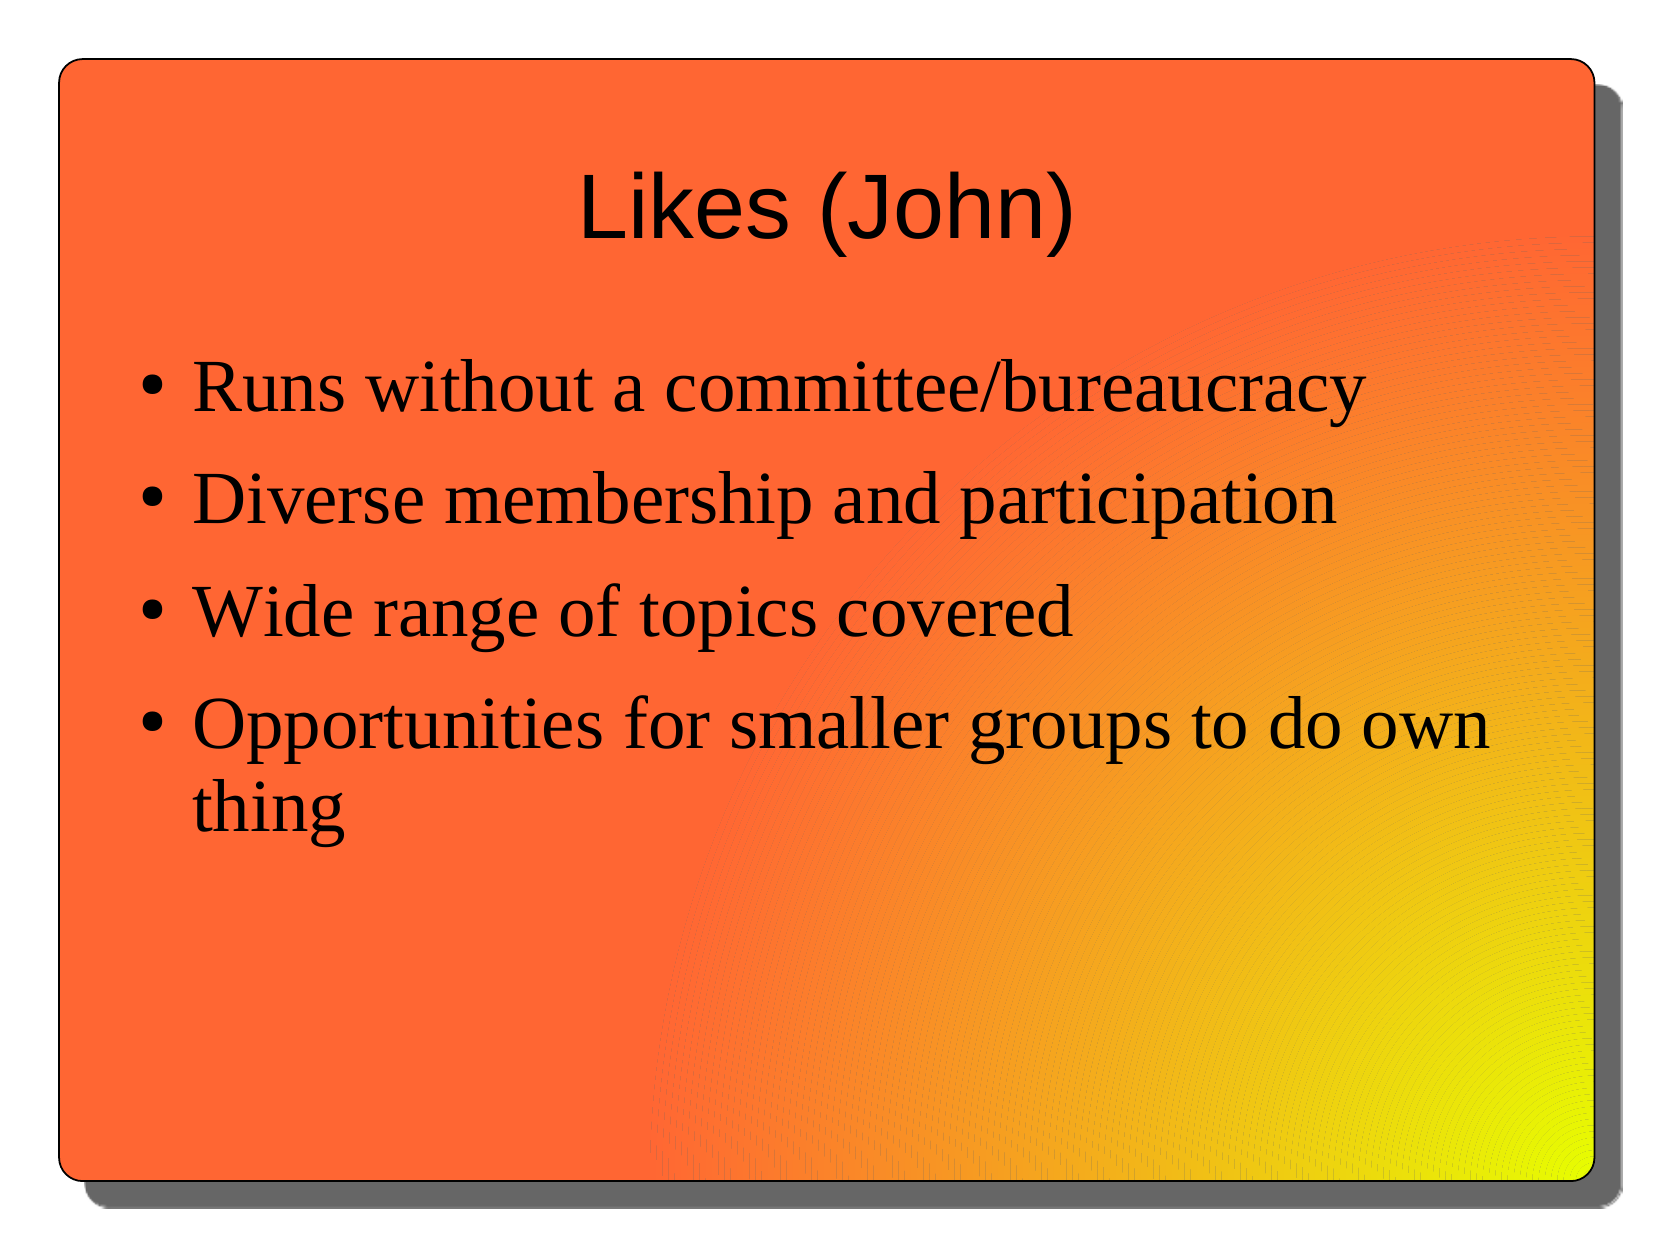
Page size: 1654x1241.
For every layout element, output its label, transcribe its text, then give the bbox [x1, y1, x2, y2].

list Runs without a committee/bureaucracy Diverse membership and participation Wide range of topics covered Opportunities for smaller groups to do own thing [121, 344, 1534, 1112]
title Likes (John) [121, 110, 1534, 303]
